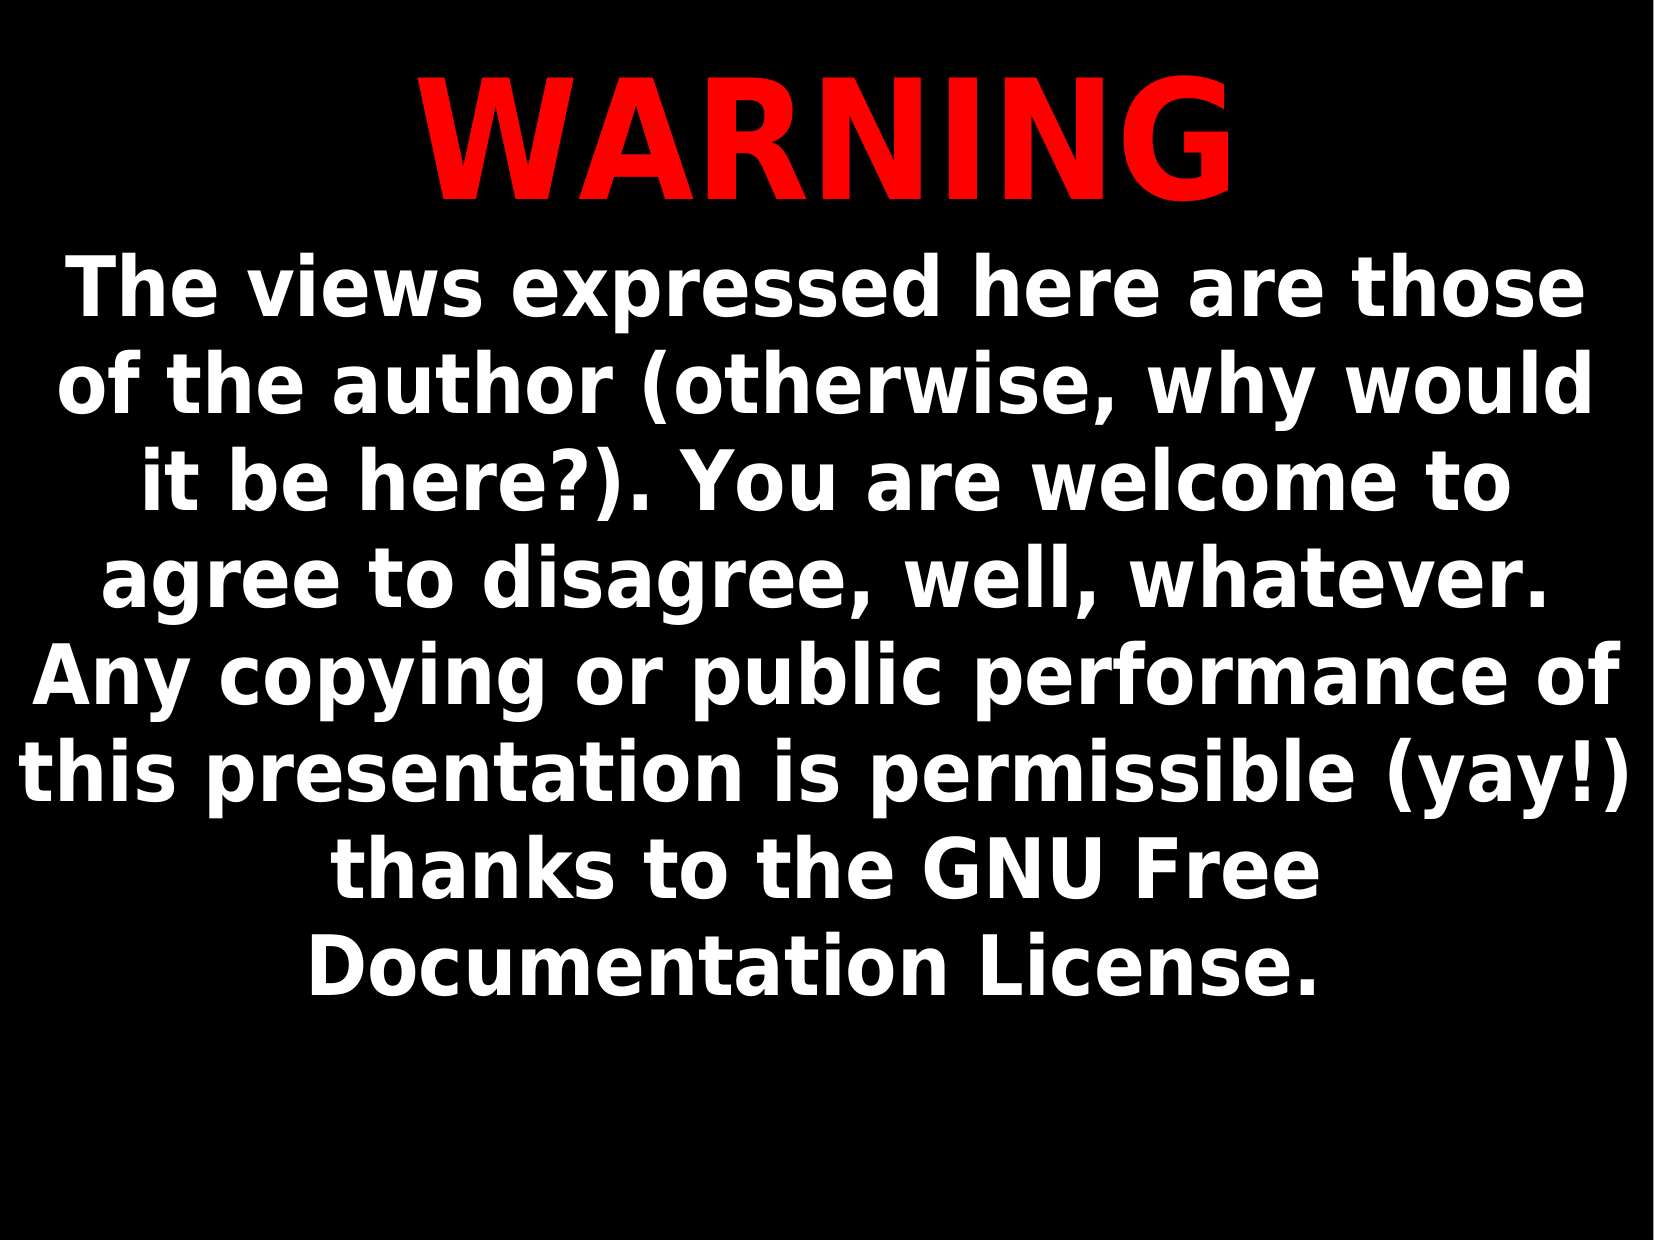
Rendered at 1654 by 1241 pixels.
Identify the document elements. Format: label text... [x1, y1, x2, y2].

text_box WARNING The views expressed here are those of the author (otherwise, why would it be here?). You are welcome to agree to disagree, well, whatever. Any copying or public performance of this presentation is permissible (yay!) thanks to the GNU Free Documentation License. [0, 37, 1654, 1146]
